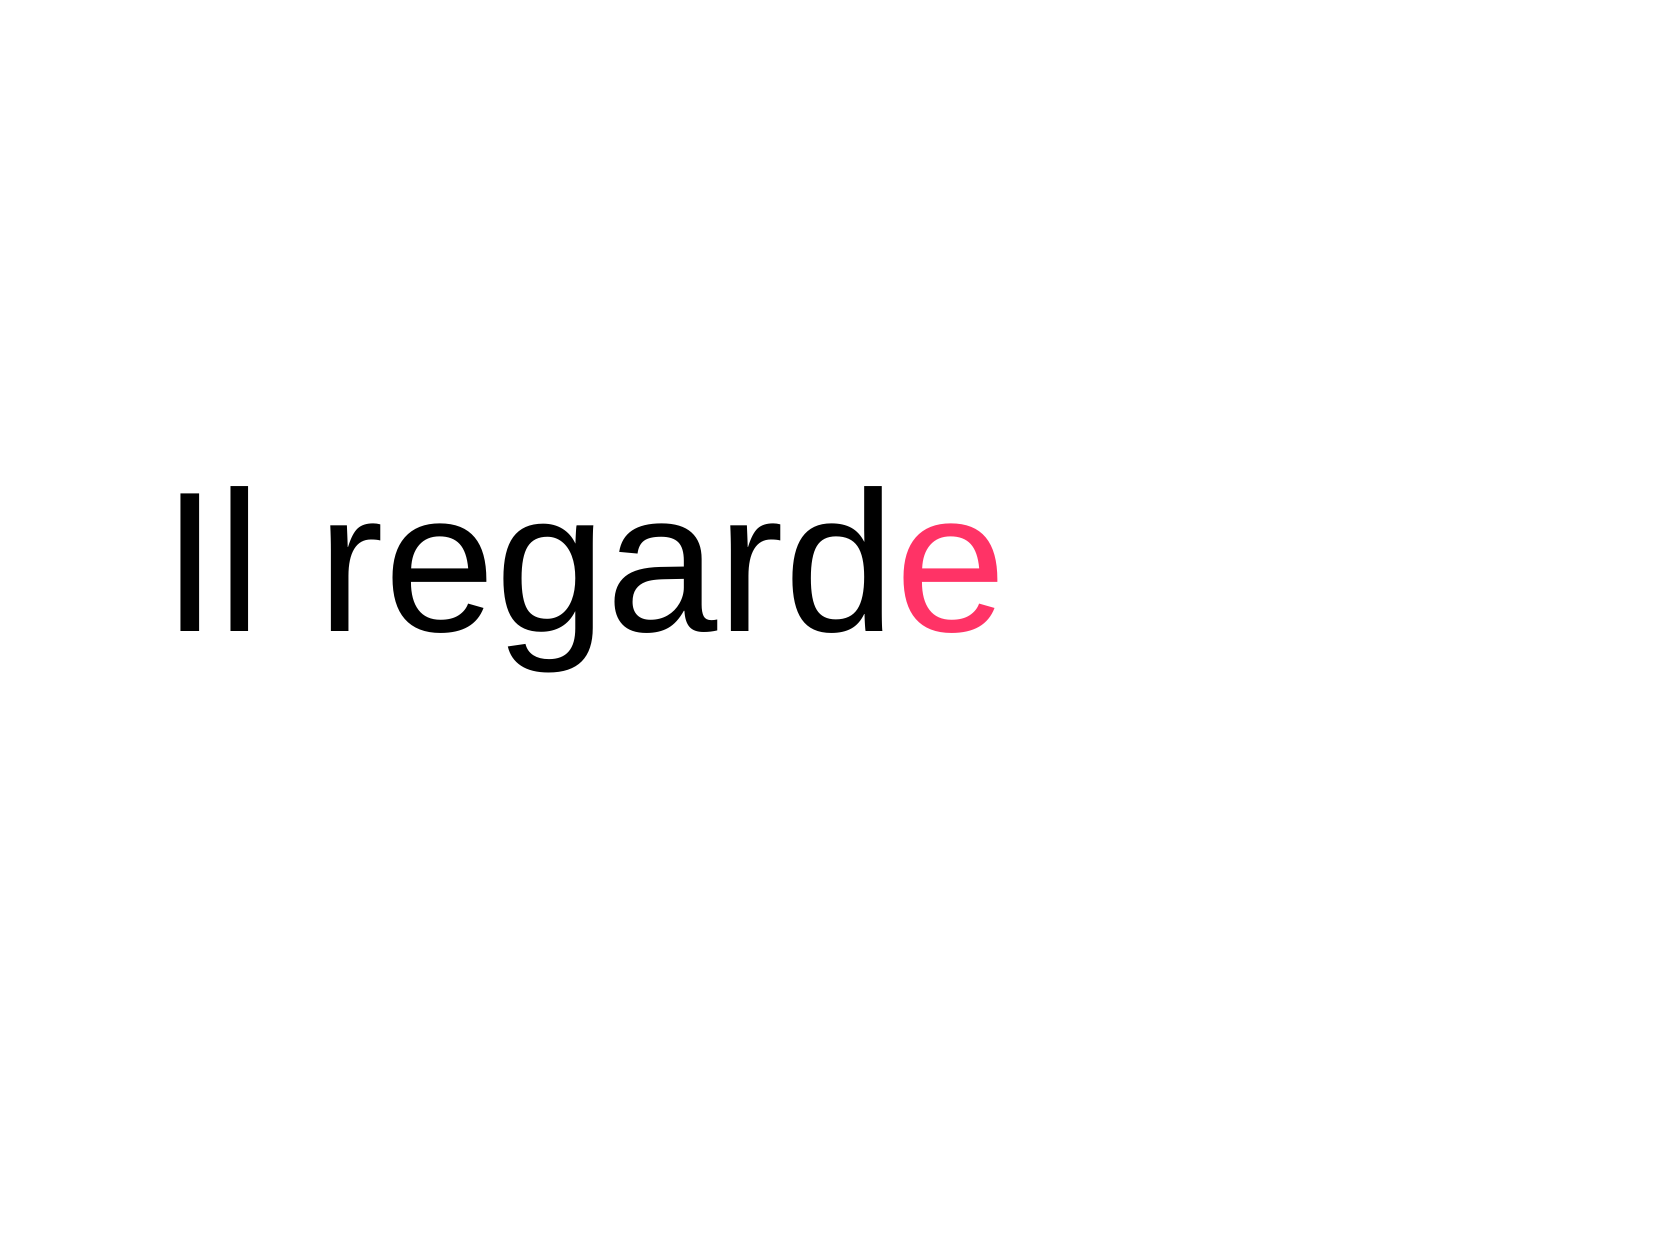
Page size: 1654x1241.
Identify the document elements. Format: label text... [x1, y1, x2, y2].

text_box Il regarde [147, 442, 1418, 682]
